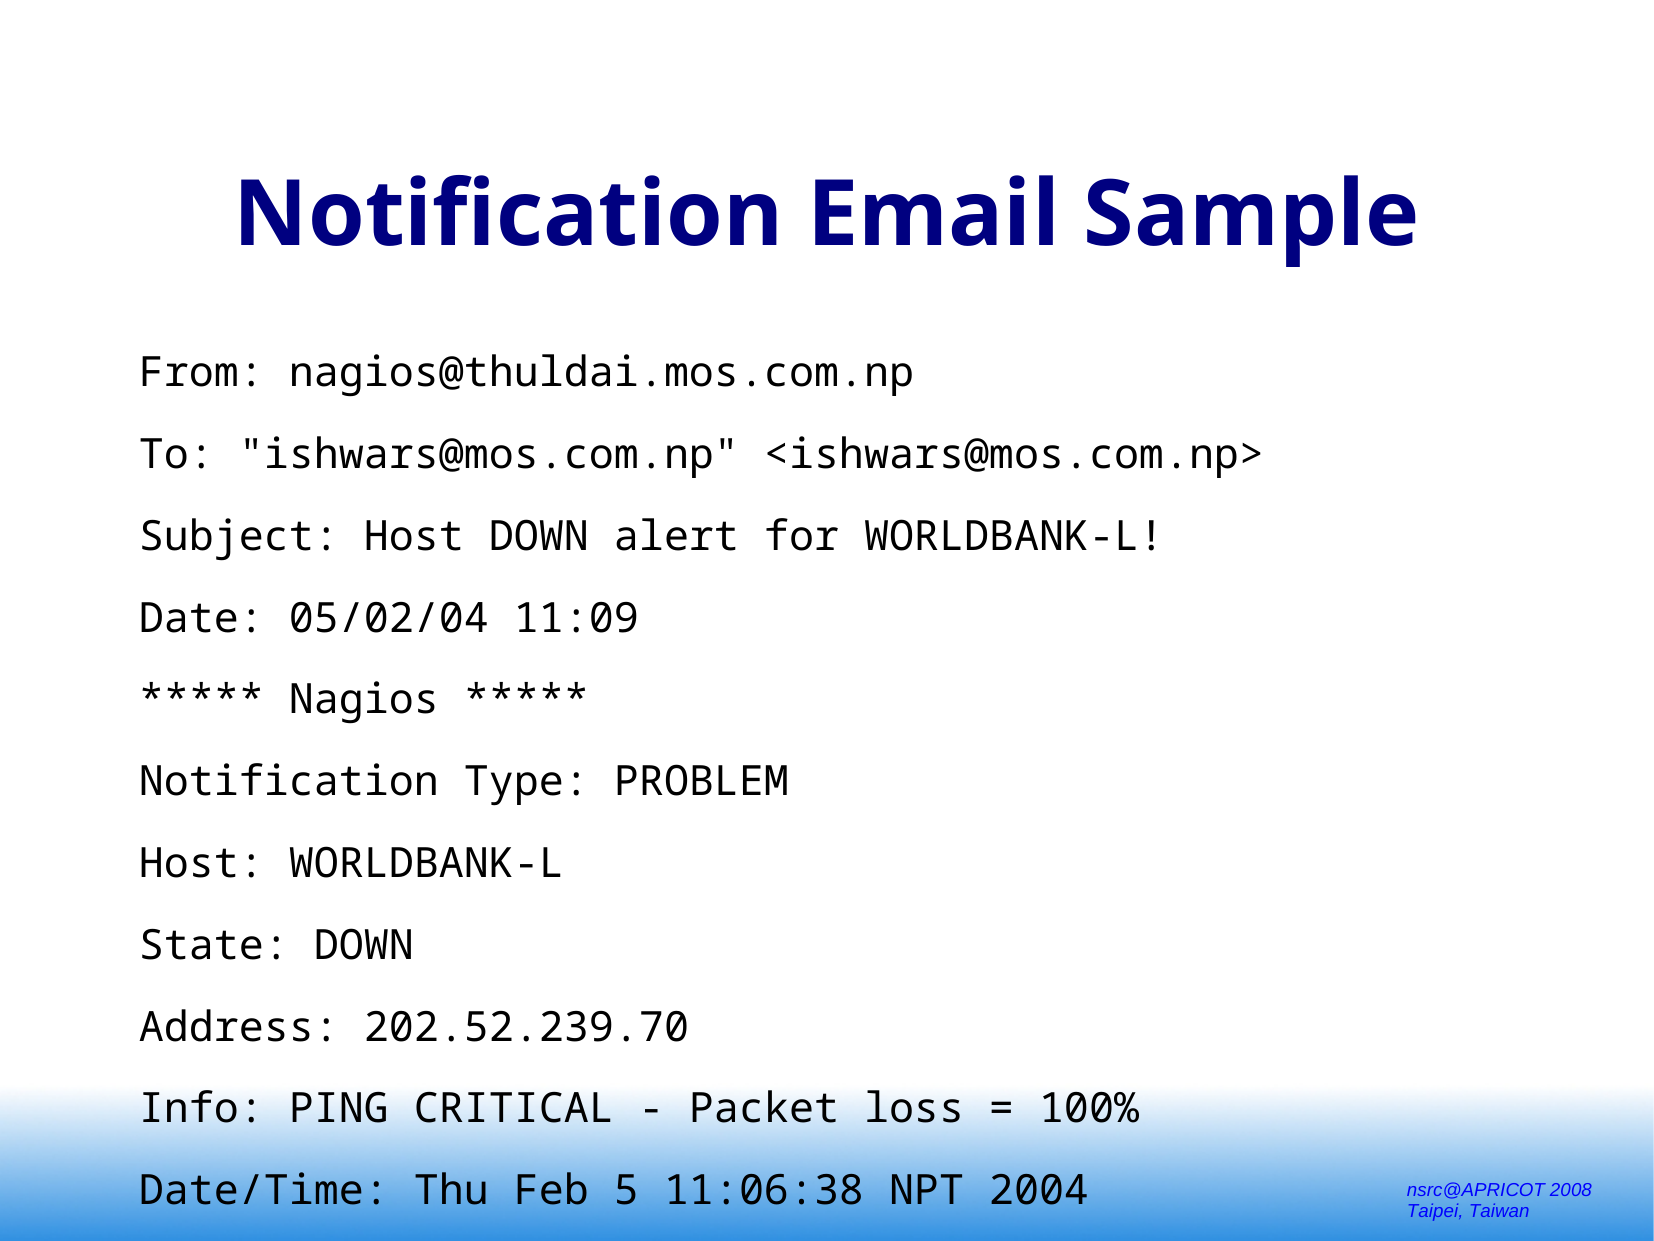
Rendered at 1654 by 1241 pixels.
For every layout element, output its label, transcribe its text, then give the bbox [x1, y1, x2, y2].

picture [0, 1083, 1654, 1241]
text_box From: nagios@thuldai.mos.com.np To: "ishwars@mos.com.np" <ishwars@mos.com.np> Subject: Host DOWN alert for WORLDBANK-L! Date: 05/02/04 11:09 ***** Nagios ***** Notification Type: PROBLEM Host: WORLDBANK-L State: DOWN Address: 202.52.239.70 Info: PING CRITICAL - Packet loss = 100% Date/Time: Thu Feb 5 11:06:38 NPT 2004 [121, 344, 1534, 1143]
text_box Notification Email Sample [121, 102, 1534, 311]
